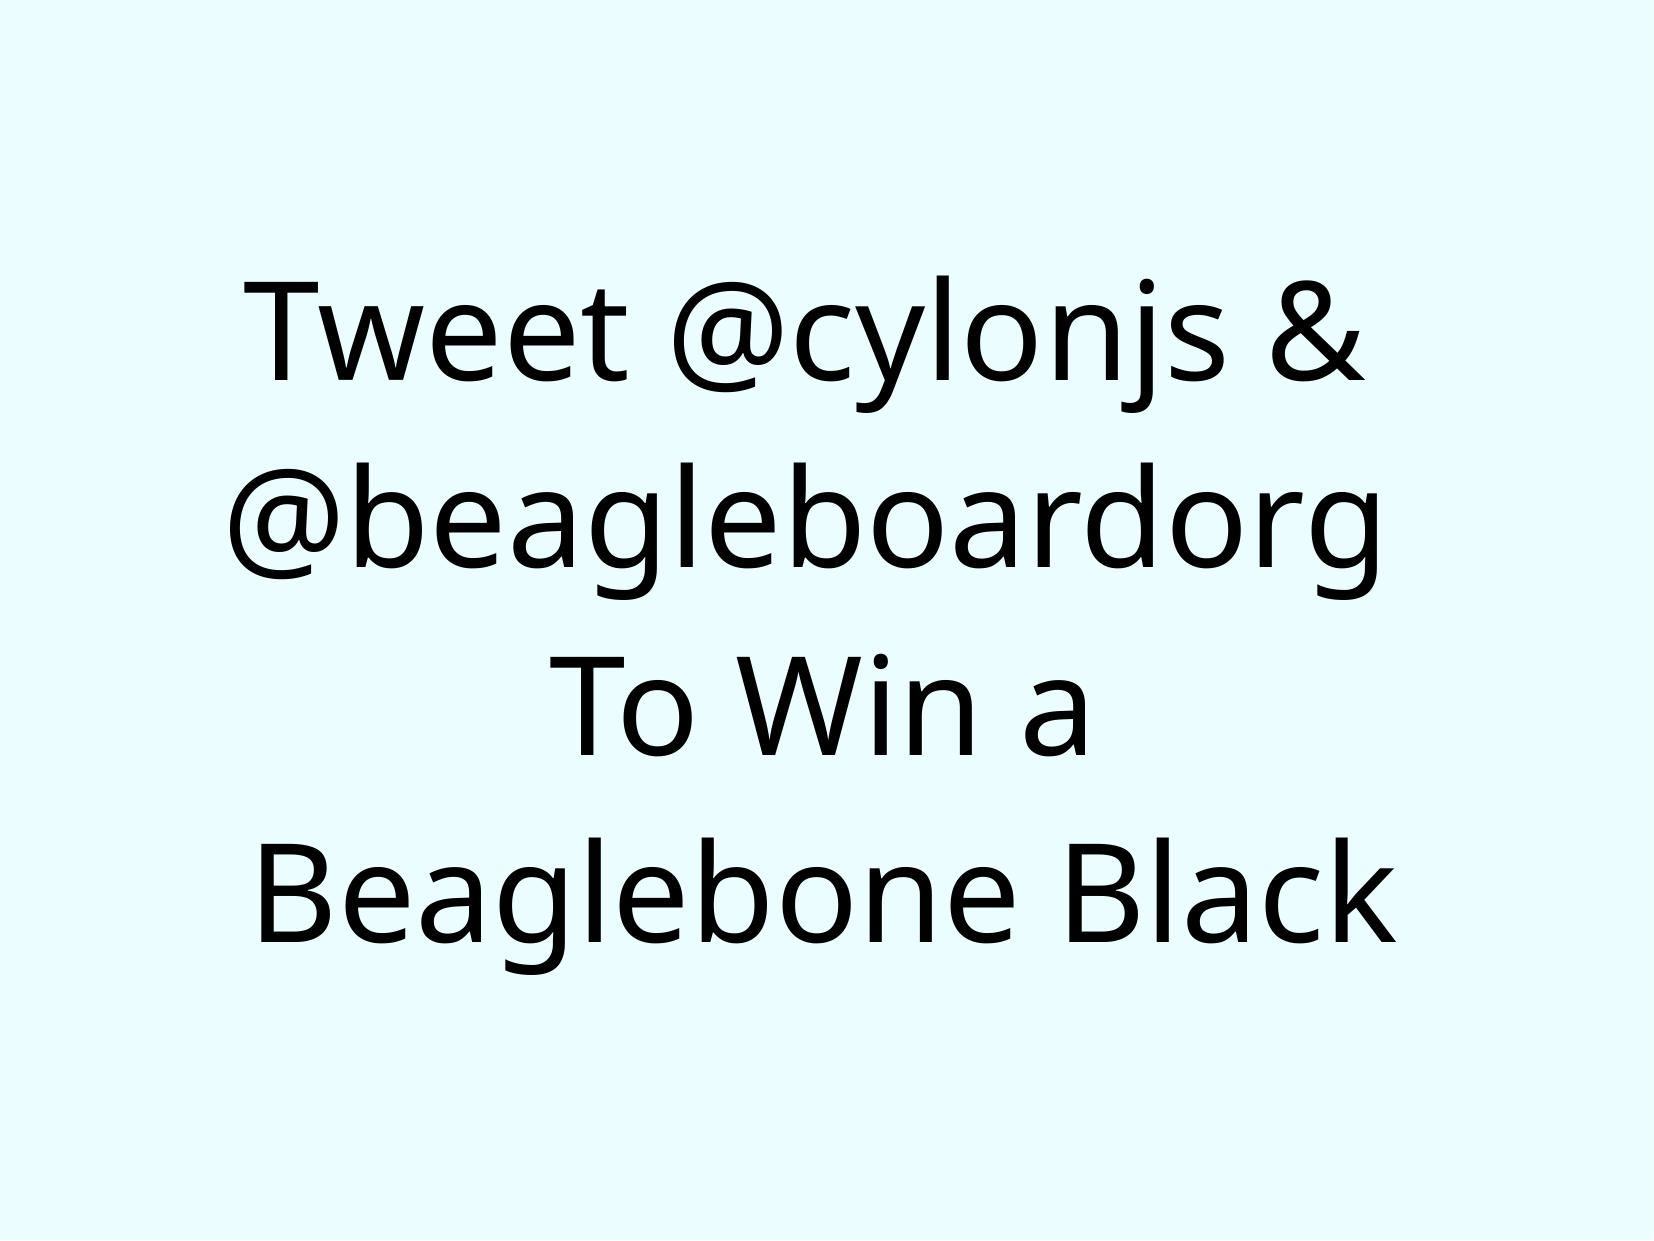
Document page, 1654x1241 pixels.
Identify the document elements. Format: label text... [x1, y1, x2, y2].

text_box Tweet @cylonjs & @beagleboardorg To Win a Beaglebone Black [79, 0, 1568, 1229]
